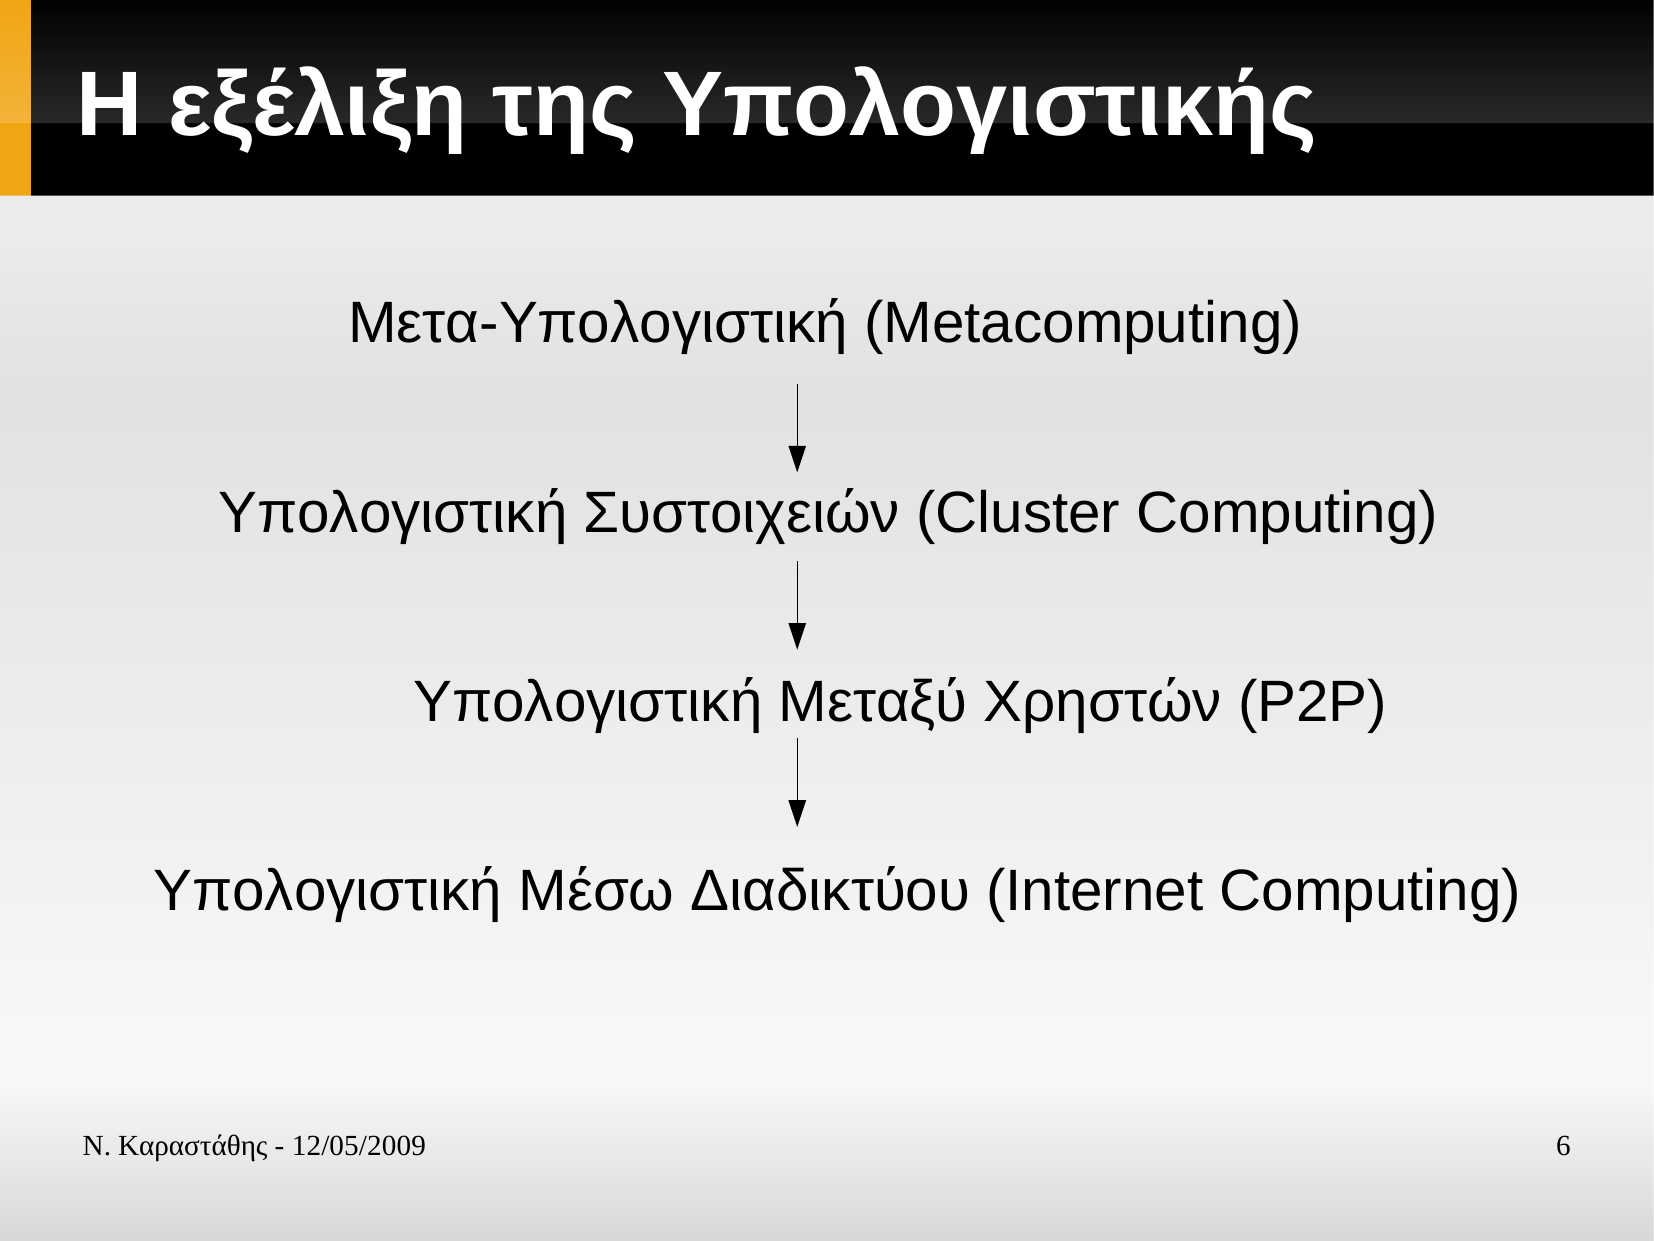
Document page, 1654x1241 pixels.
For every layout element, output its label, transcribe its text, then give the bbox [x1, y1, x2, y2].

list Μετα-Υπολογιστική (Metacomputing) Υπολογιστική Συστοιχειών (Cluster Computing) Υπολογιστική Μεταξύ Χρηστών (P2P) Υπολογιστική Μέσω Διαδικτύου (Internet Computing) [82, 290, 1571, 1094]
title Η εξέλιξη της Υπολογιστικής [76, 7, 1565, 200]
picture [0, 0, 1654, 1241]
